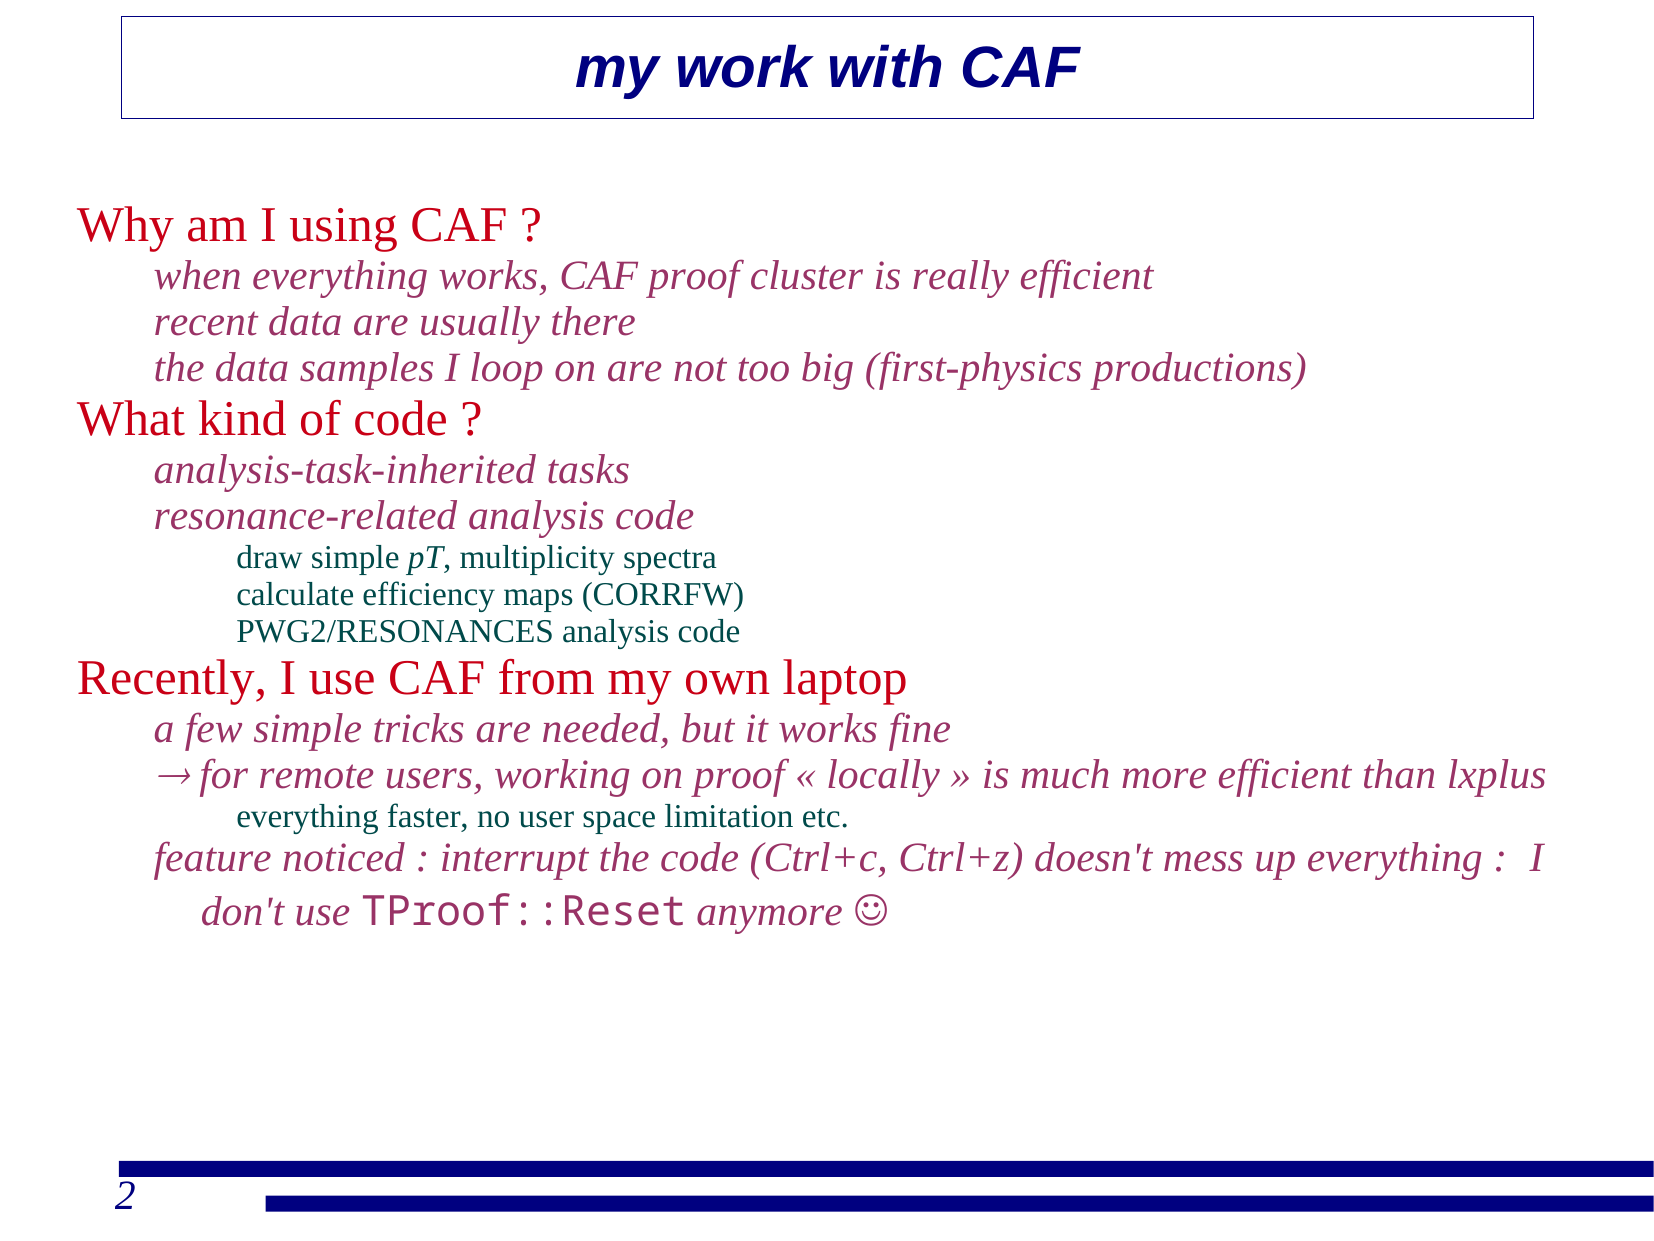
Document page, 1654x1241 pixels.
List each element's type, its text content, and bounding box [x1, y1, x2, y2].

title my work with CAF [121, 16, 1534, 119]
list Why am I using CAF ? when everything works, CAF proof cluster is really efficient recent data are usually there the data samples I loop on are not too big (first-physics productions) What kind of code ? analysis-task-inherited tasks resonance-related analysis code draw simple pT, multiplicity spectra calculate efficiency maps (CORRFW) PWG2/RESONANCES analysis code Recently, I use CAF from my own laptop a few simple tricks are needed, but it works fine  for remote users, working on proof « locally » is much more efficient than lxplus everything faster, no user space limitation etc. feature noticed : interrupt the code (Ctrl+c, Ctrl+z) doesn't mess up everything : I don't use TProof::Reset anymore  [59, 196, 1613, 1152]
